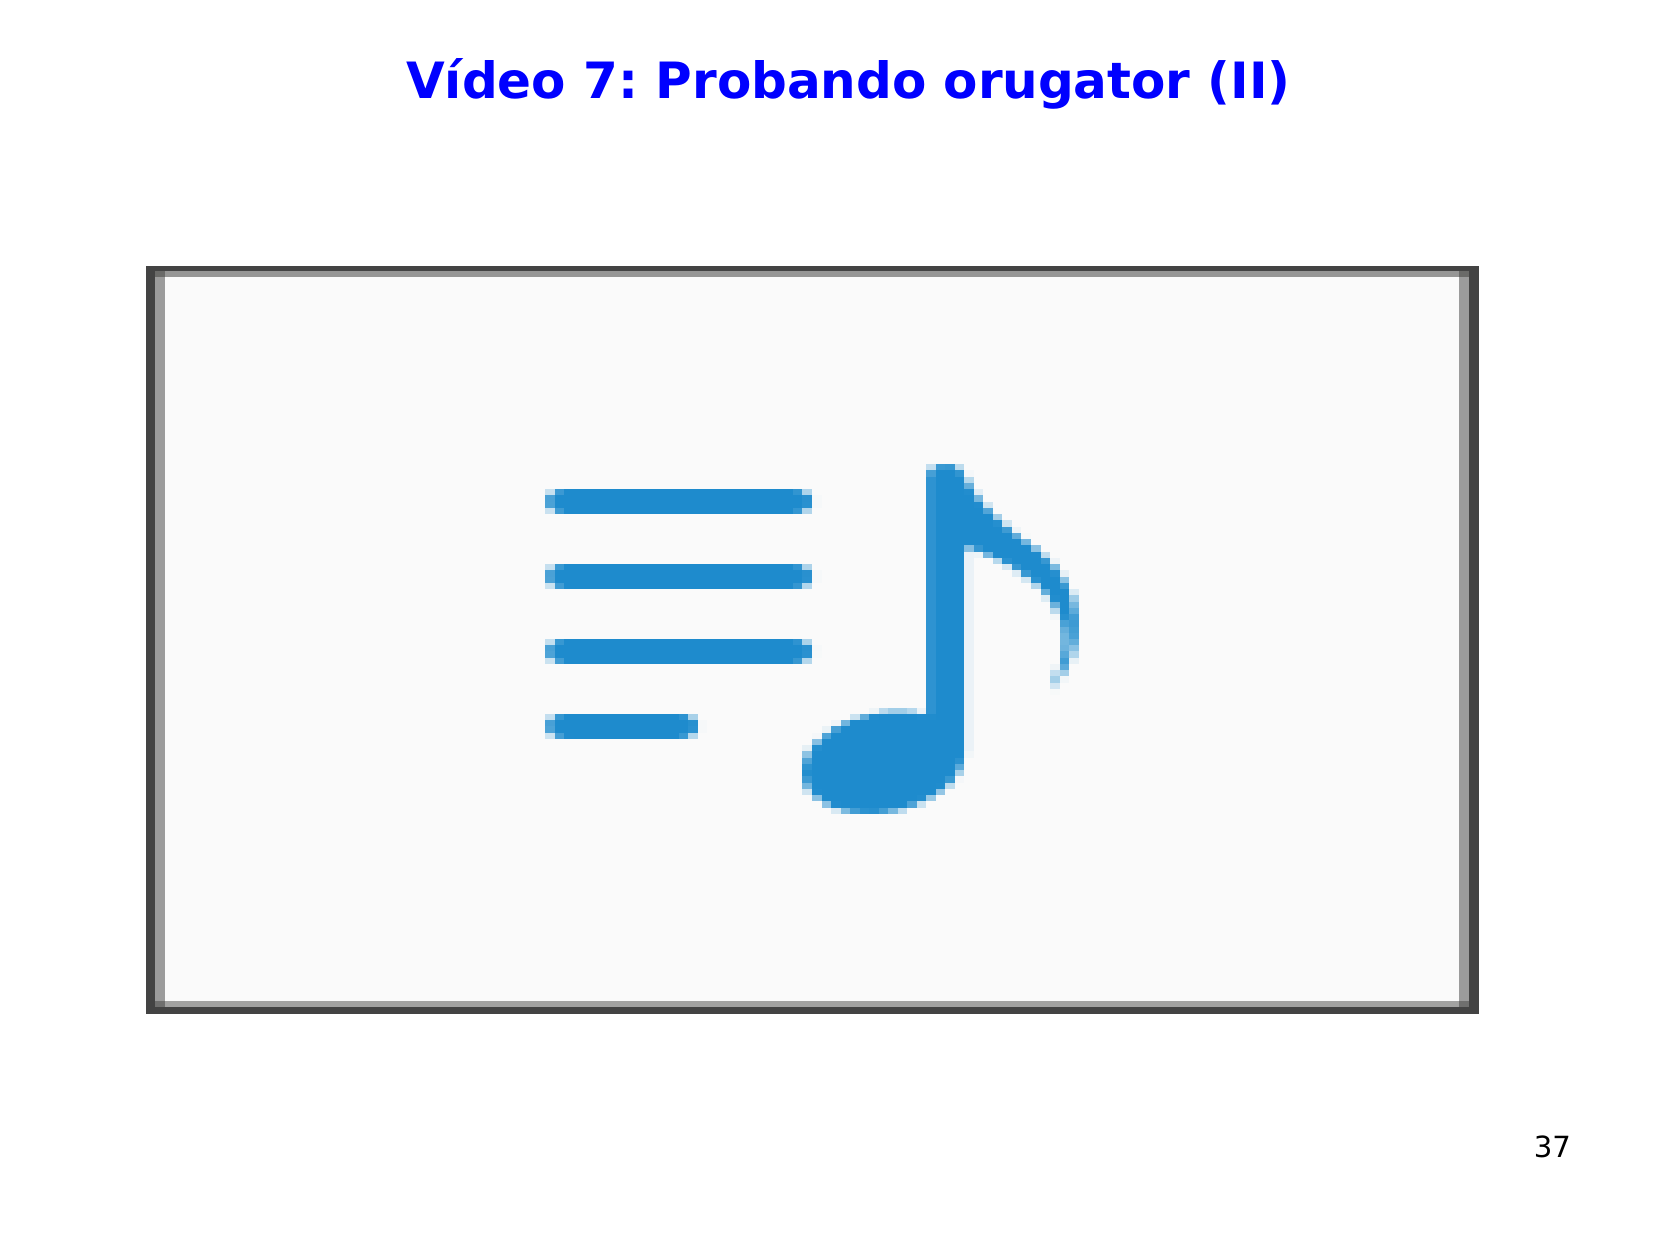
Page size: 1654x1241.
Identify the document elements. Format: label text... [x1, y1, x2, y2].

text_box [145, 264, 1480, 1015]
text_box Vídeo 7: Probando orugator (II) [391, 44, 1307, 118]
